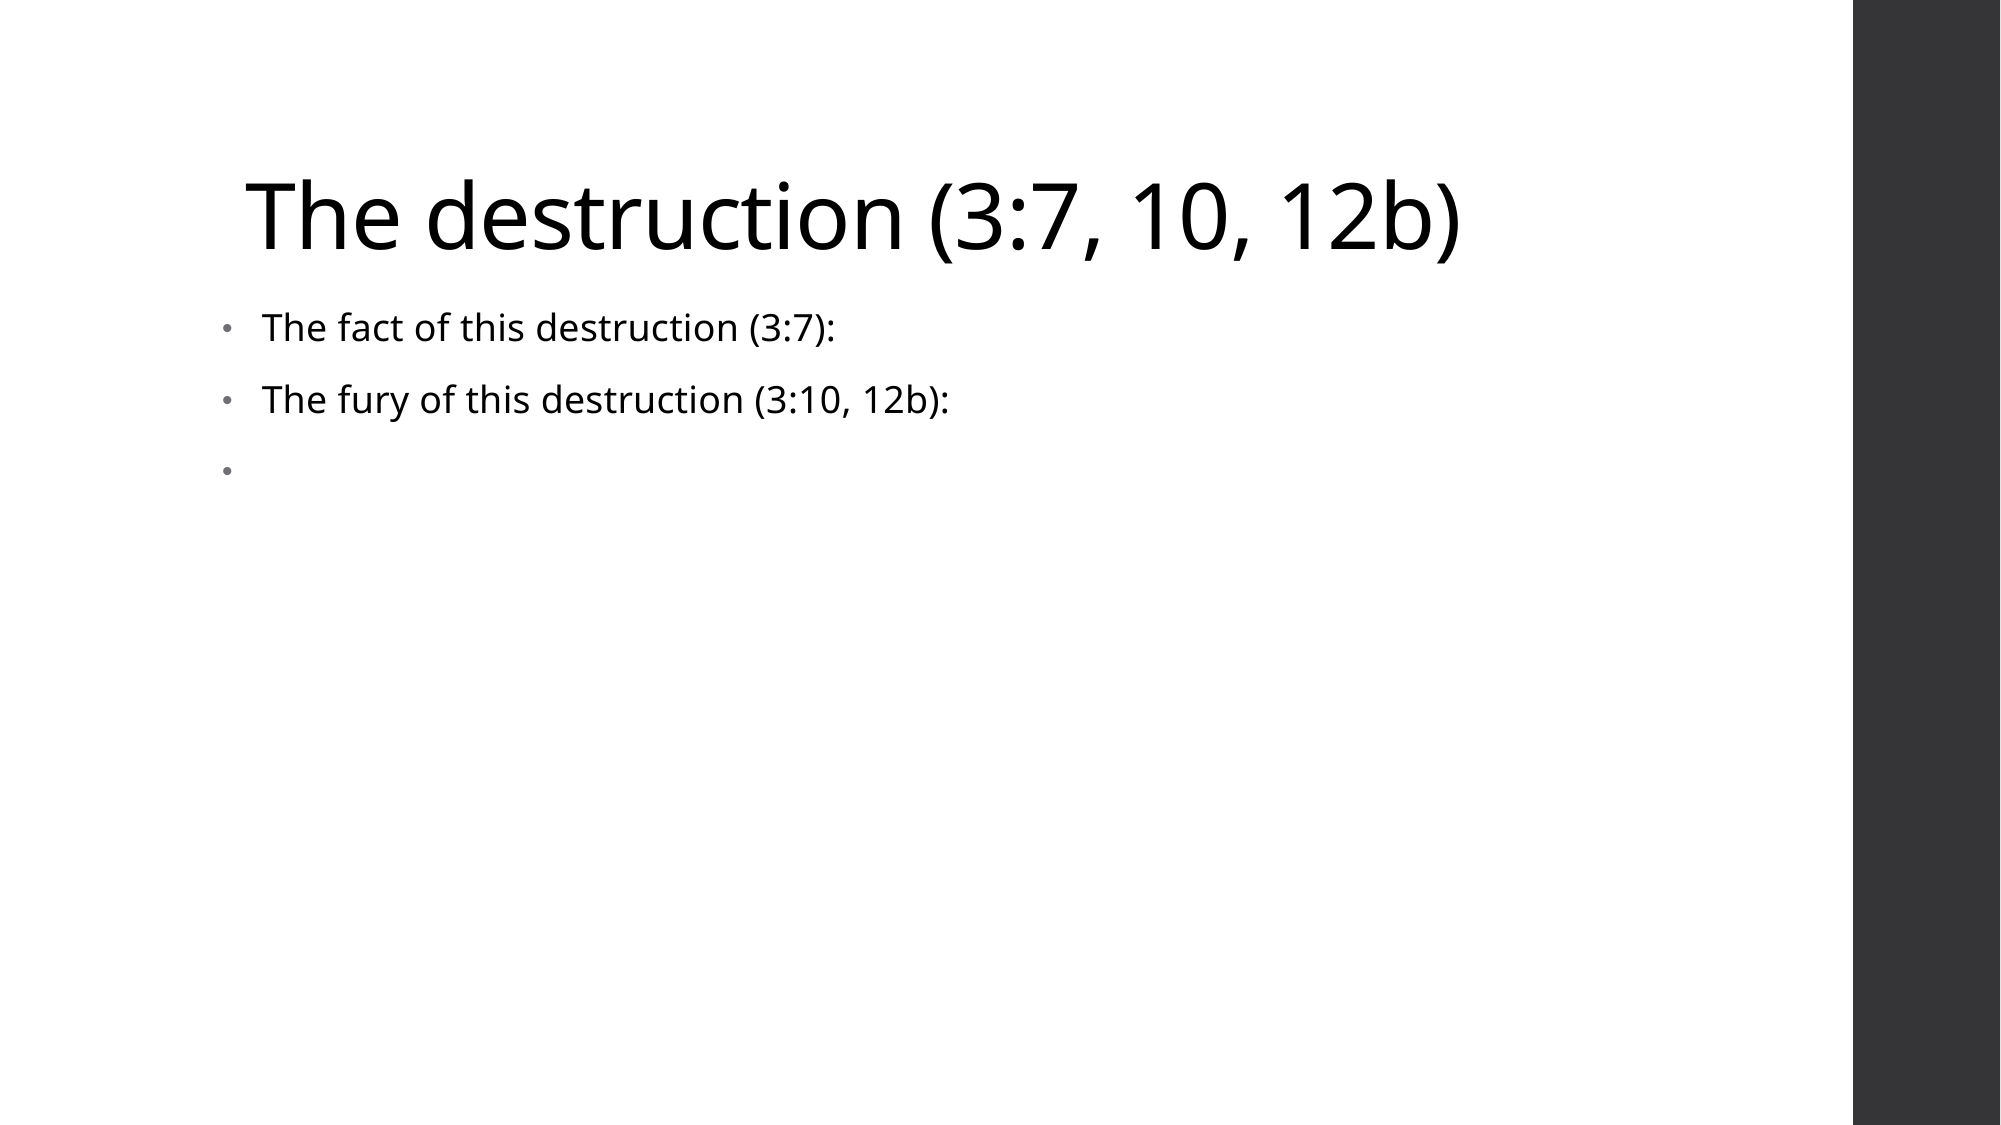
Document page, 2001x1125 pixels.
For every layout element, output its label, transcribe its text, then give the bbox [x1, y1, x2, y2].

title The destruction (3:7, 10, 12b) [206, 60, 1797, 278]
list The fact of this destruction (3:7): The fury of this destruction (3:10, 12b): [206, 299, 1617, 1014]
